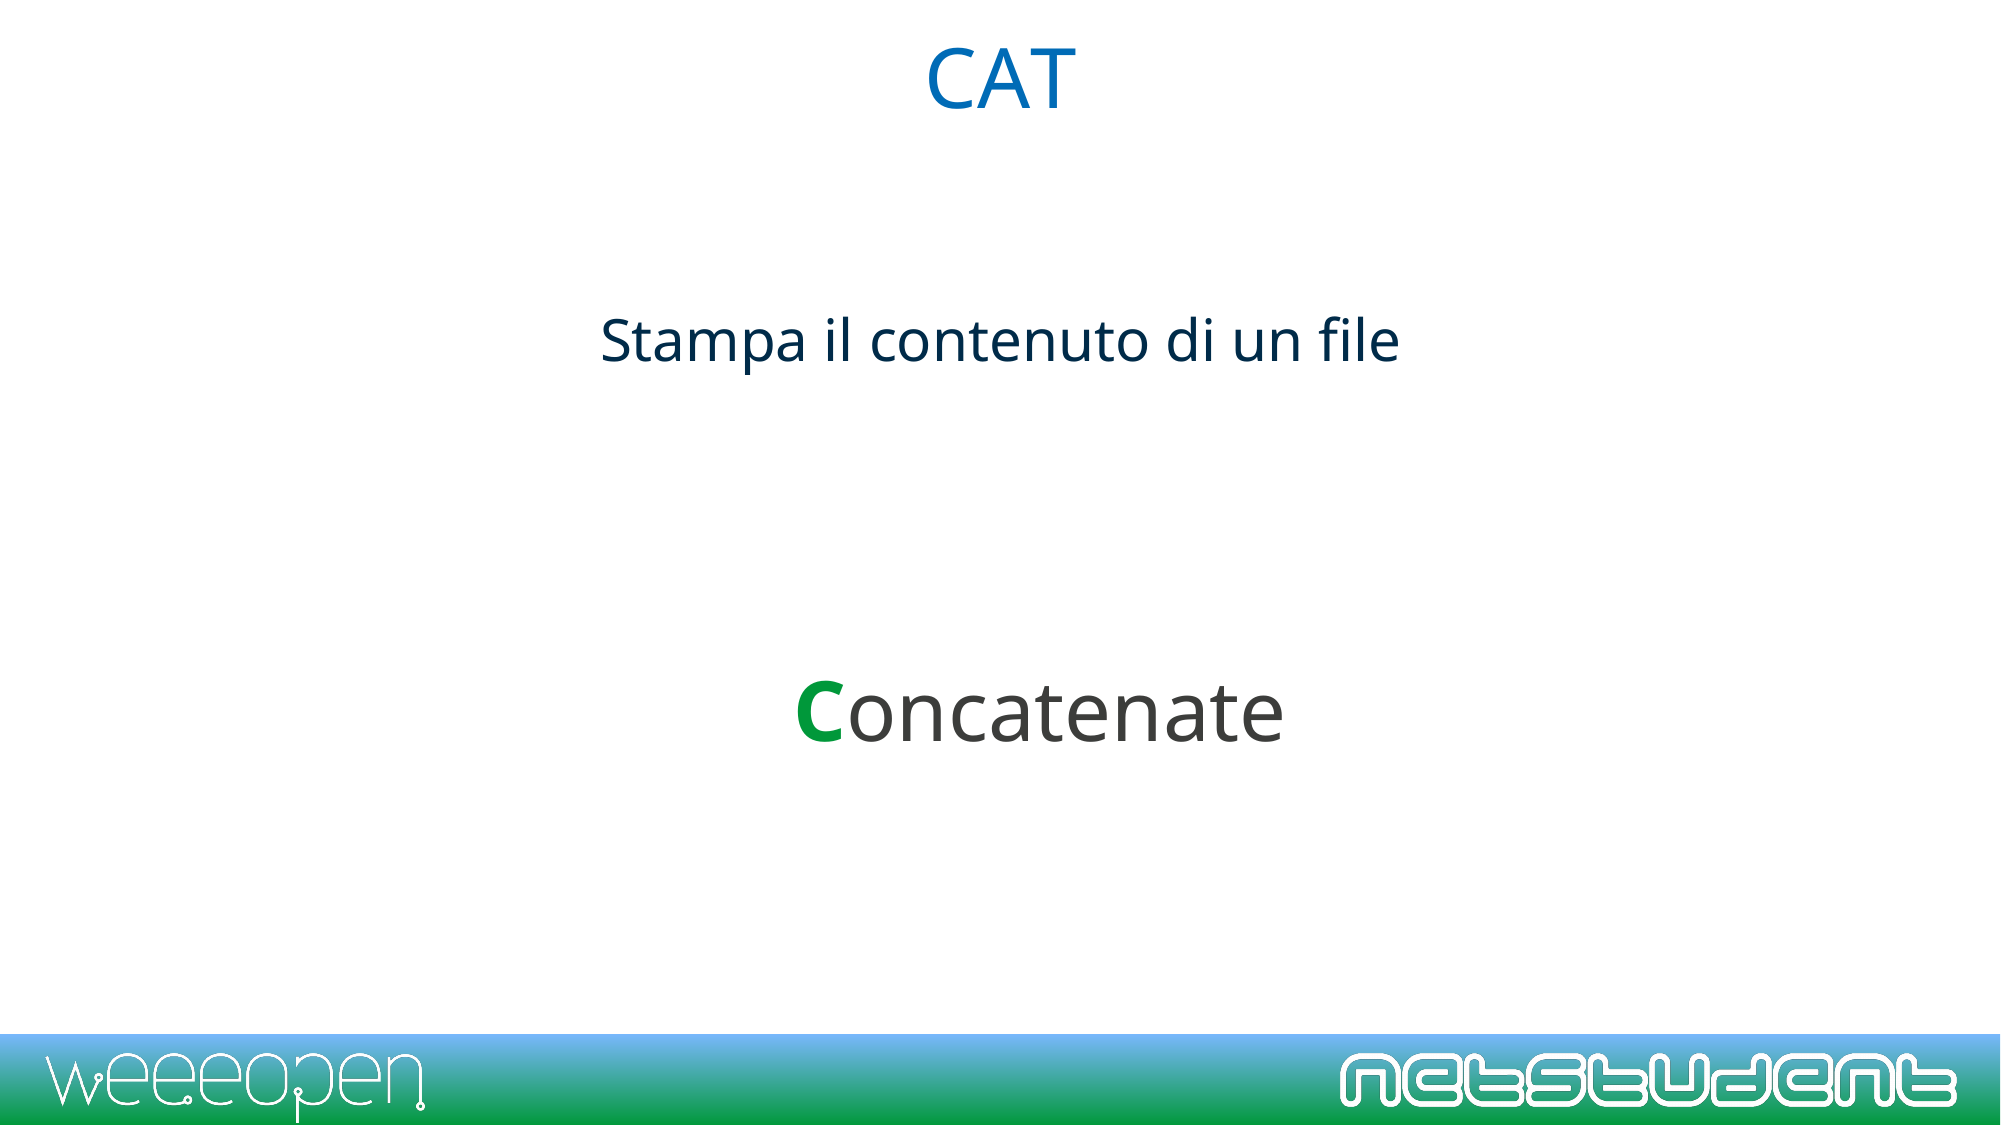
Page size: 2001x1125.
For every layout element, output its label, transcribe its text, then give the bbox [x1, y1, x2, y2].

list Stampa il contenuto di un file [43, 295, 1959, 1010]
text_box Concatenate [786, 650, 1214, 763]
title CAT [43, 29, 1959, 247]
